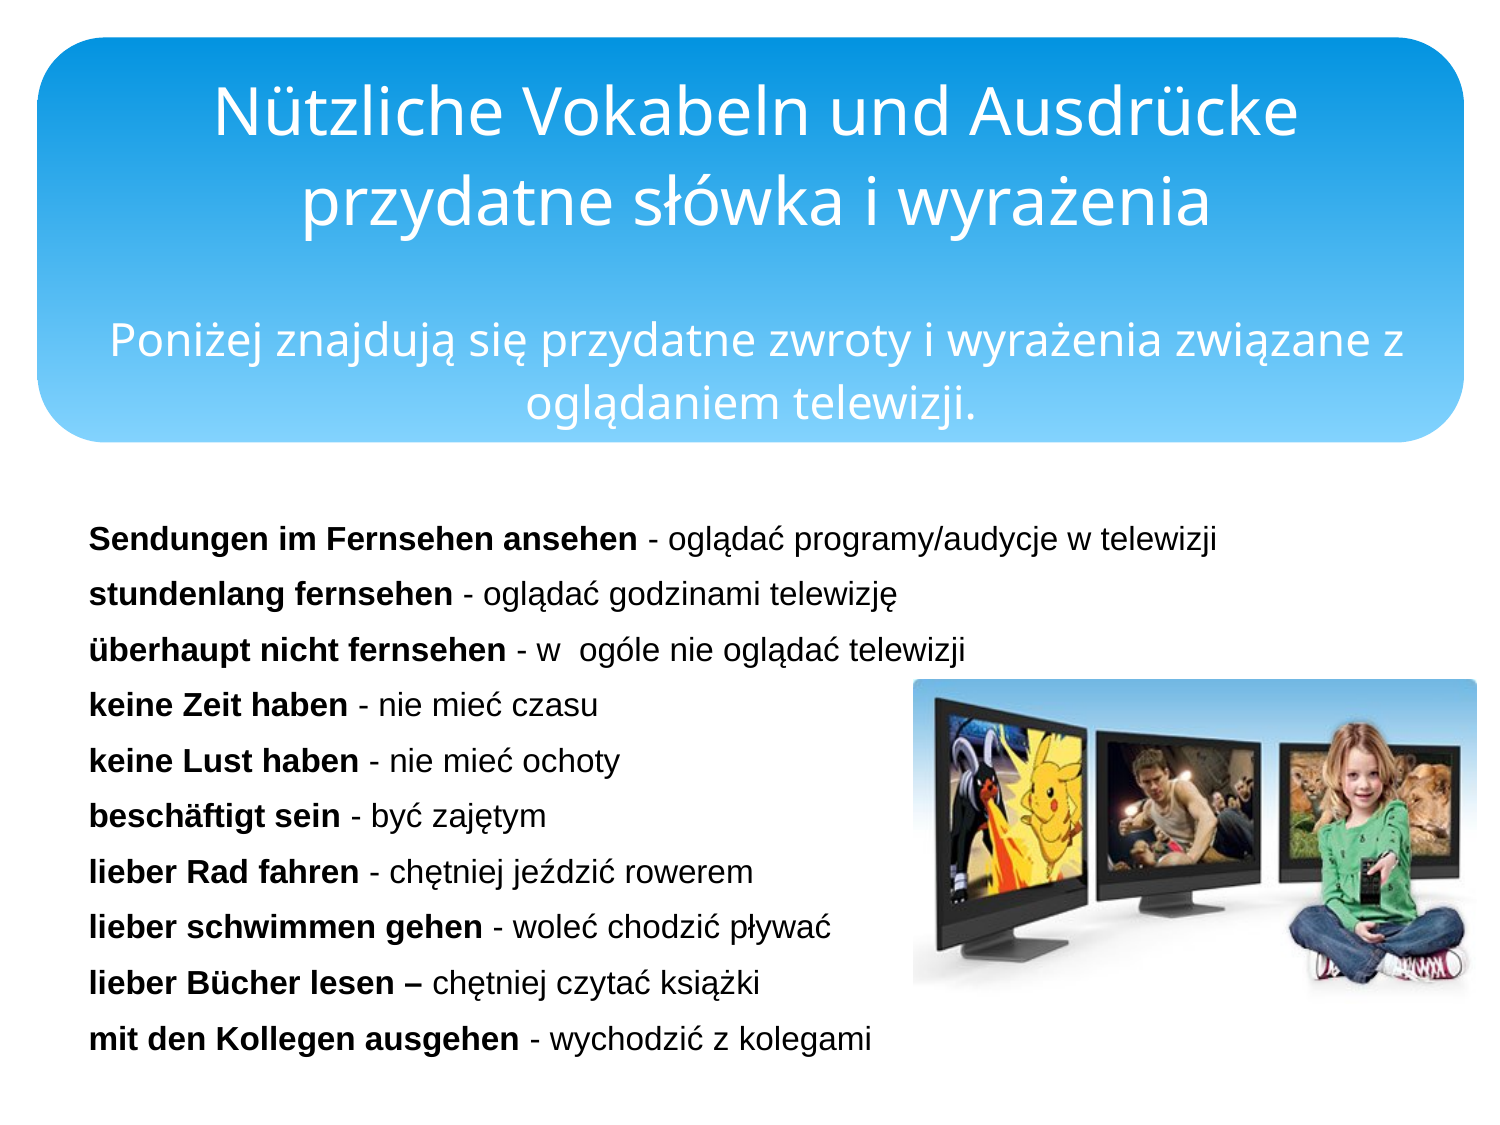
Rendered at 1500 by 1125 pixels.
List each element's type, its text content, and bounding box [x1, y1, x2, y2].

subtitle Sendungen im Fernsehen ansehen - oglądać programy/audycje w telewizji stundenlang fernsehen - oglądać godzinami telewizję überhaupt nicht fernsehen - w ogóle nie oglądać telewizji keine Zeit haben - nie mieć czasu keine Lust haben - nie mieć ochoty beschäftigt sein - być zajętym lieber Rad fahren - chętniej jeździć rowerem lieber schwimmen gehen - woleć chodzić pływać lieber Bücher lesen – chętniej czytać książki mit den Kollegen ausgehen - wychodzić z kolegami [88, 501, 1304, 1057]
title Nützliche Vokabeln und Ausdrücke przydatne słówka i wyrażenia Poniżej znajdują się przydatne zwroty i wyrażenia związane z oglądaniem telewizji. [67, 83, 1447, 414]
picture [913, 679, 1477, 1004]
